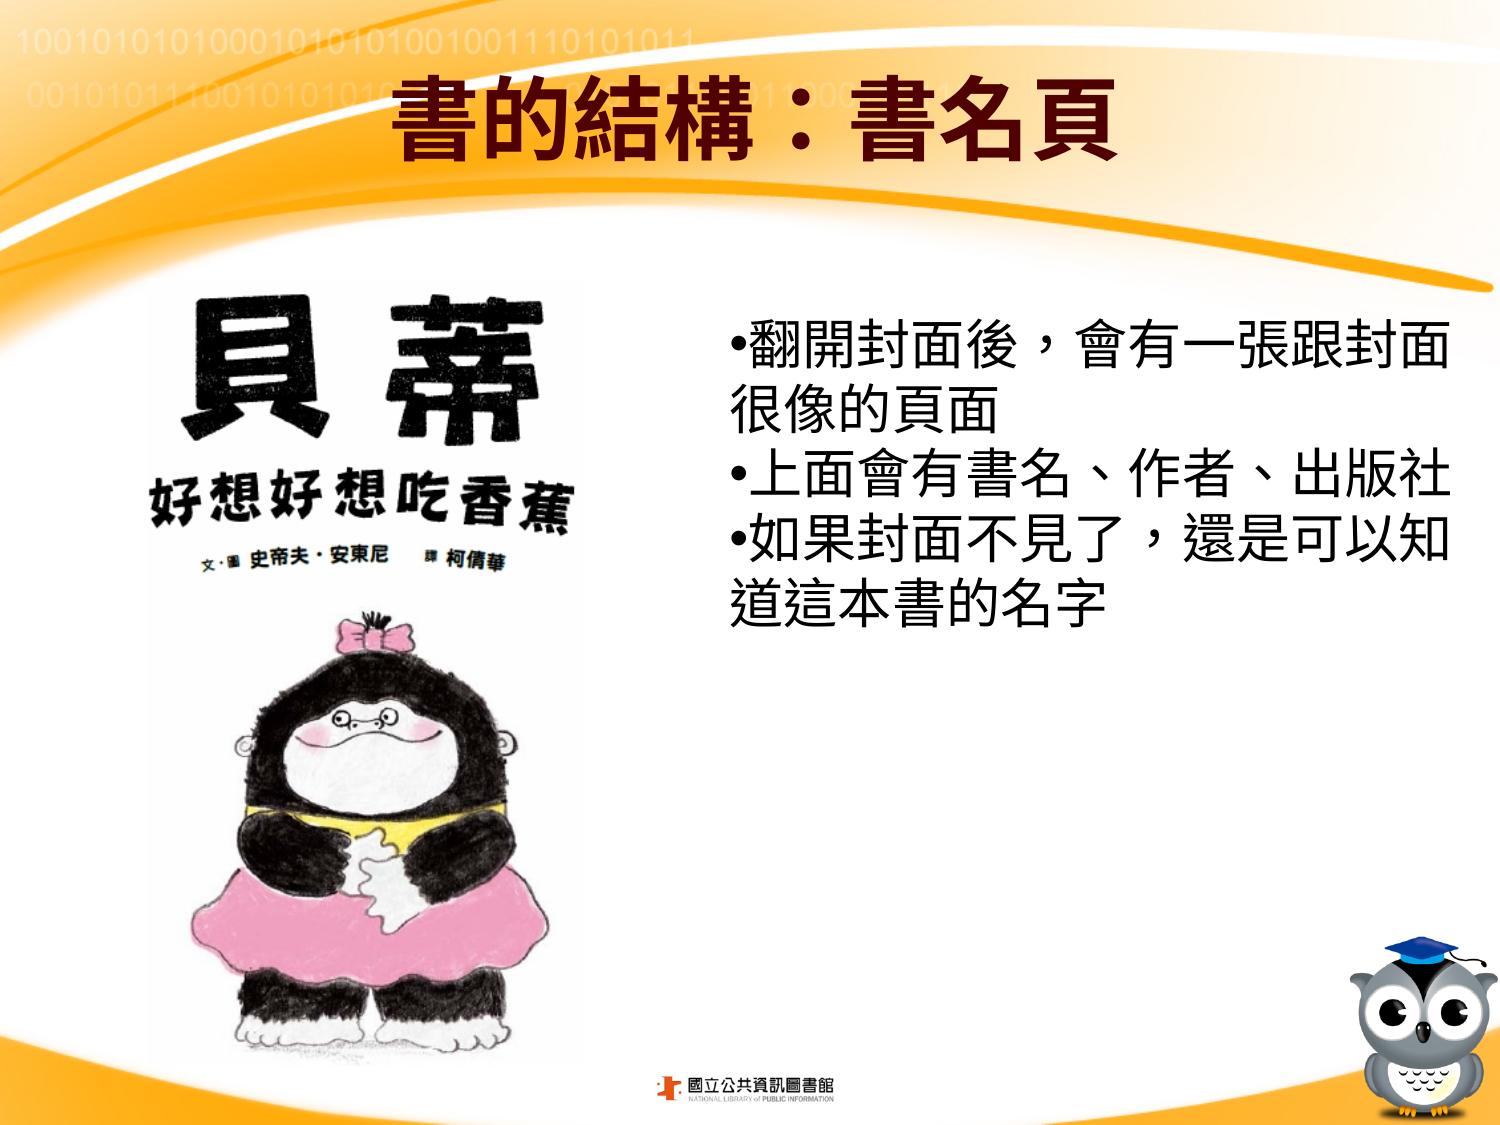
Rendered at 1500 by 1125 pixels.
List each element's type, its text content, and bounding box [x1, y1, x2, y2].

text_box 翻開封面後，會有一張跟封面很像的頁面 上面會有書名、作者、出版社 如果封面不見了，還是可以知道這本書的名字 [714, 302, 1471, 643]
title 書的結構：書名頁 [117, 23, 1395, 211]
picture [0, 0, 1500, 1125]
